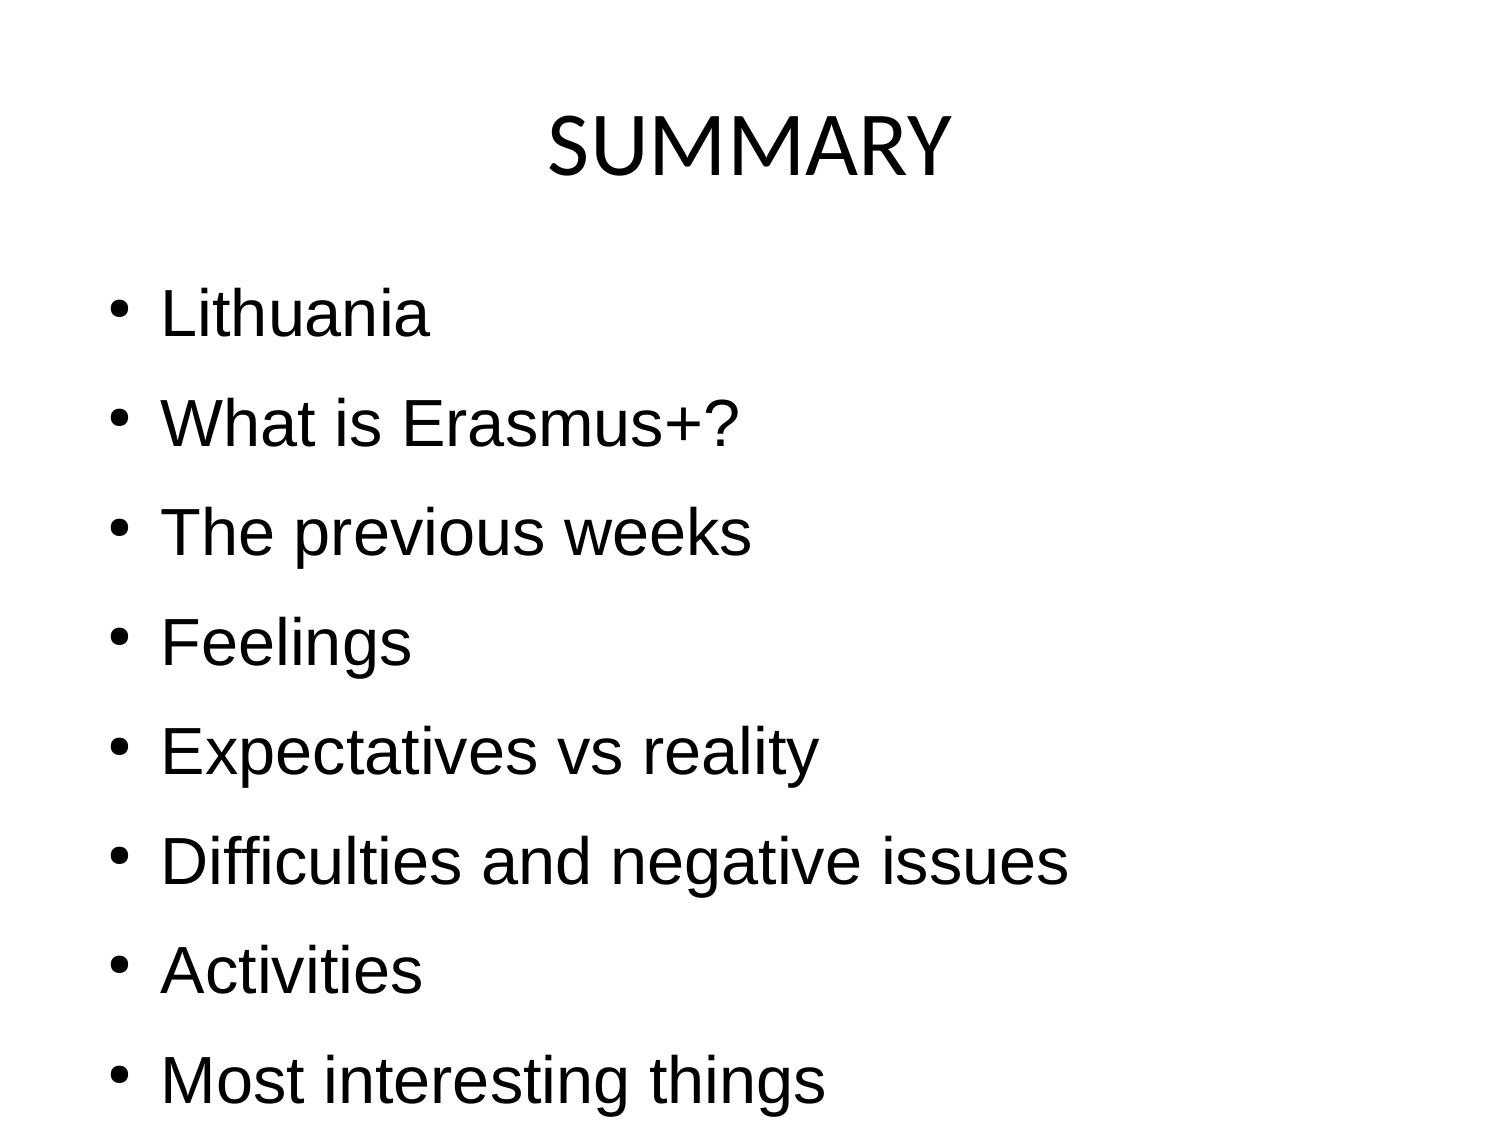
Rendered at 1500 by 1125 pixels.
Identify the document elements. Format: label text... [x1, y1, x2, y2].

list Lithuania What is Erasmus+? The previous weeks Feelings Expectatives vs reality Difficulties and negative issues Activities Most interesting things What did we learn? What has the Erasmus given to us Personal opinion [75, 262, 1426, 1005]
title SUMMARY [75, 45, 1426, 233]
